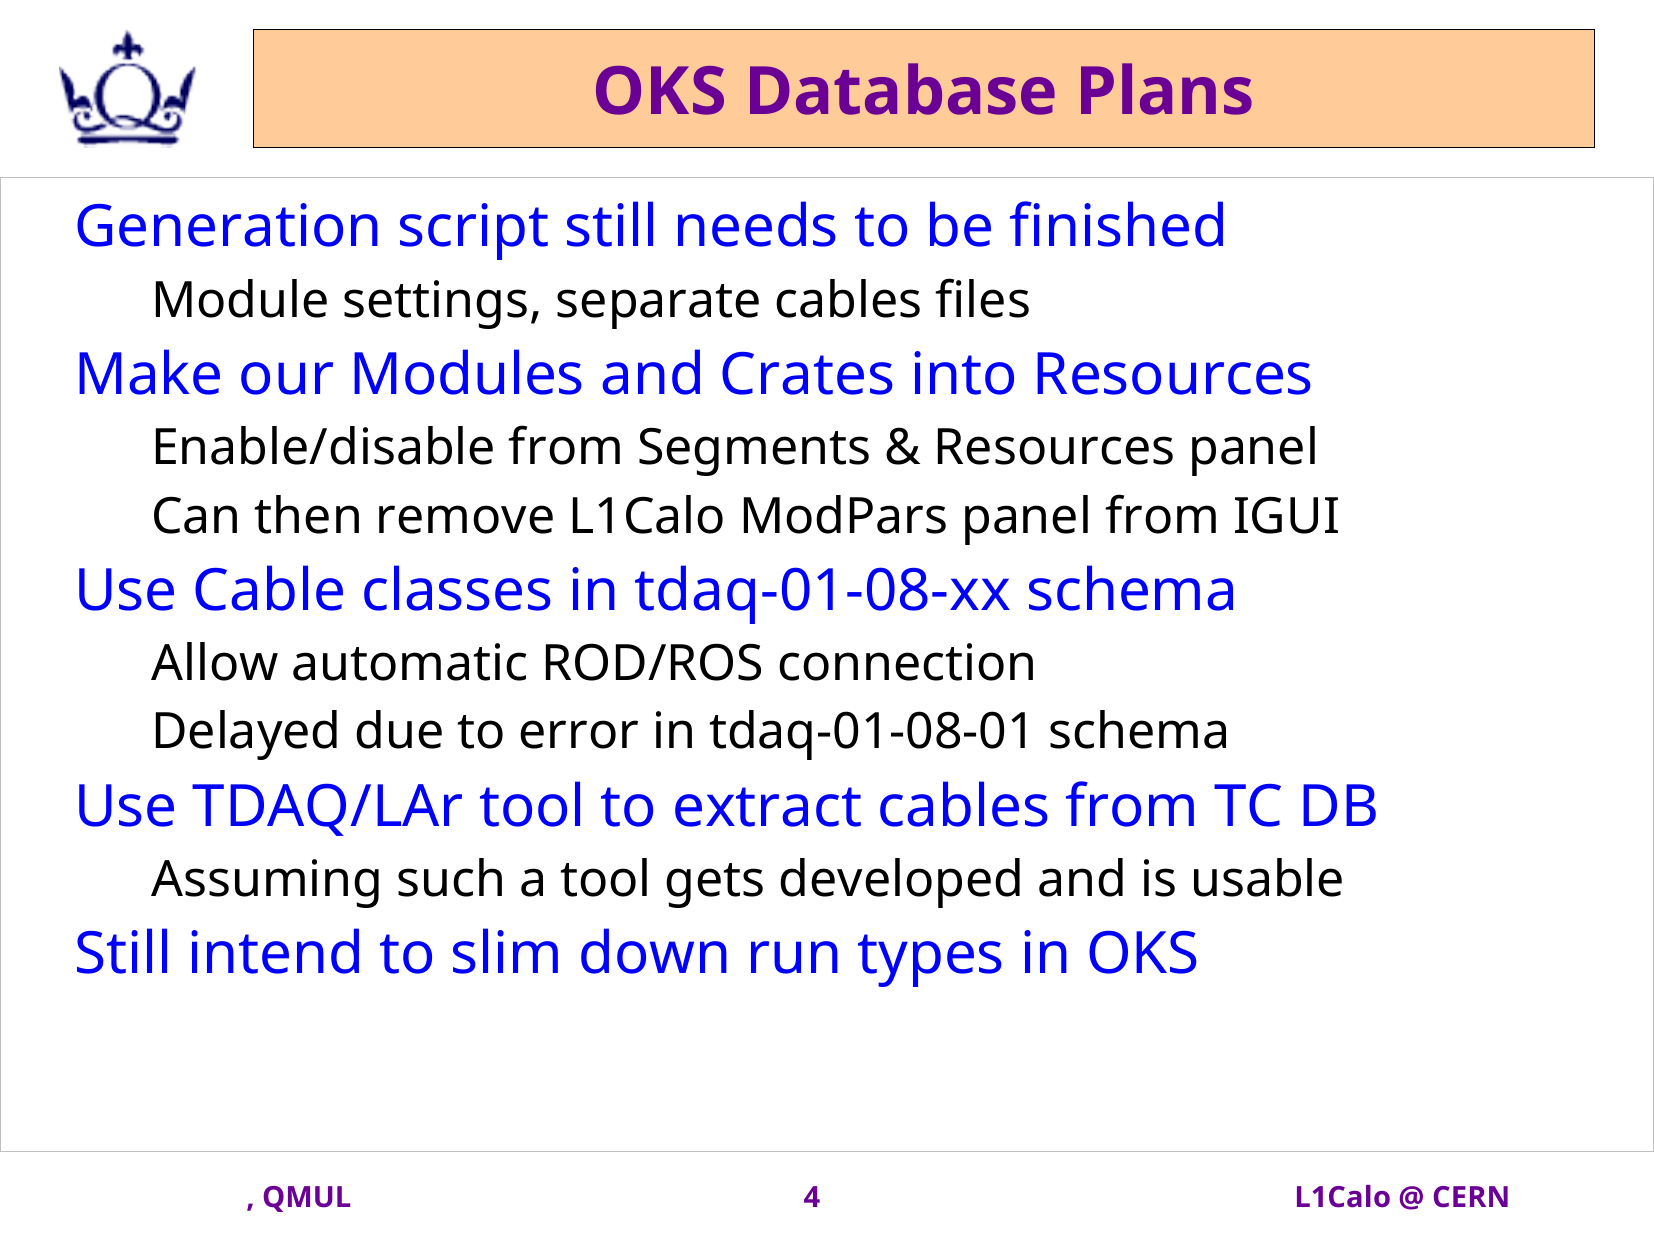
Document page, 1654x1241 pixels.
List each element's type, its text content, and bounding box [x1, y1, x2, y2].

picture [59, 29, 200, 148]
title OKS Database Plans [253, 29, 1595, 148]
list Generation script still needs to be finished Module settings, separate cables files Make our Modules and Crates into Resources Enable/disable from Segments & Resources panel Can then remove L1Calo ModPars panel from IGUI Use Cable classes in tdaq-01-08-xx schema Allow automatic ROD/ROS connection Delayed due to error in tdaq-01-08-01 schema Use TDAQ/LAr tool to extract cables from TC DB Assuming such a tool gets developed and is usable Still intend to slim down run types in OKS [56, 184, 1600, 1105]
